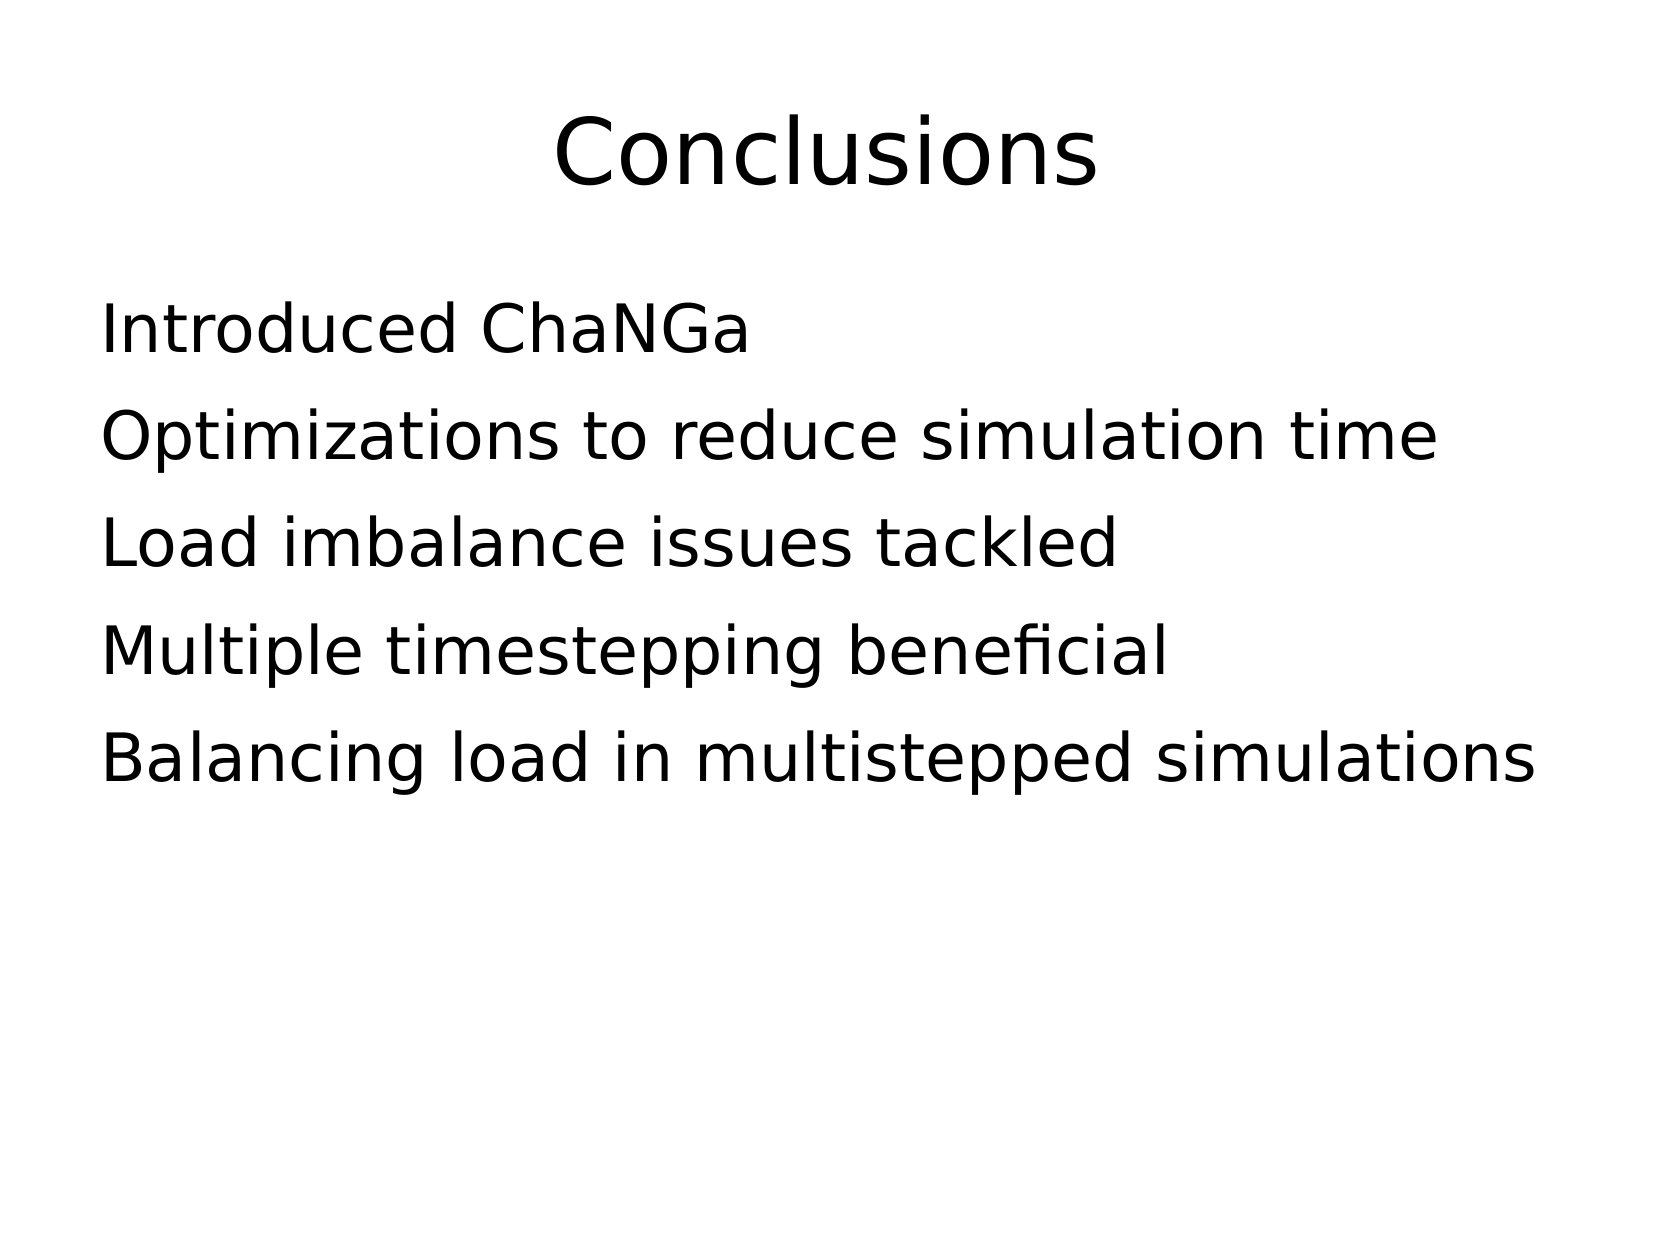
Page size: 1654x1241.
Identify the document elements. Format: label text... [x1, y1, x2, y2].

list Introduced ChaNGa Optimizations to reduce simulation time Load imbalance issues tackled Multiple timestepping beneficial Balancing load in multistepped simulations [82, 290, 1571, 1094]
title Conclusions [82, 56, 1571, 250]
